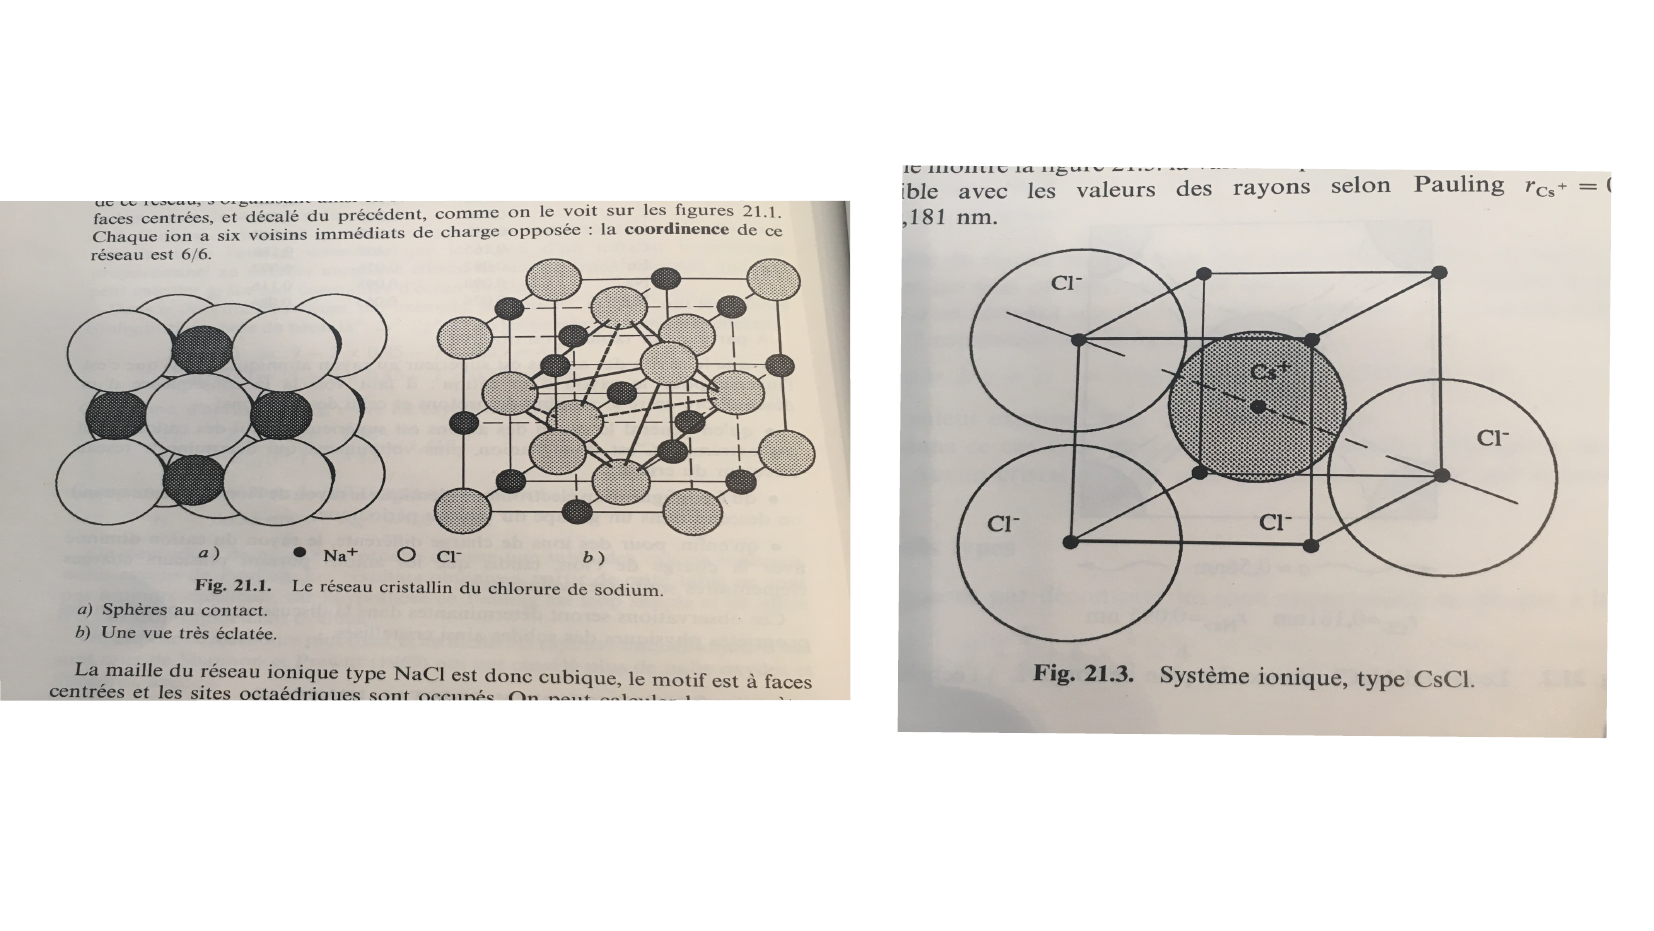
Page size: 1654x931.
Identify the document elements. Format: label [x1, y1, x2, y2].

picture [0, 200, 851, 701]
picture [897, 165, 1612, 739]
